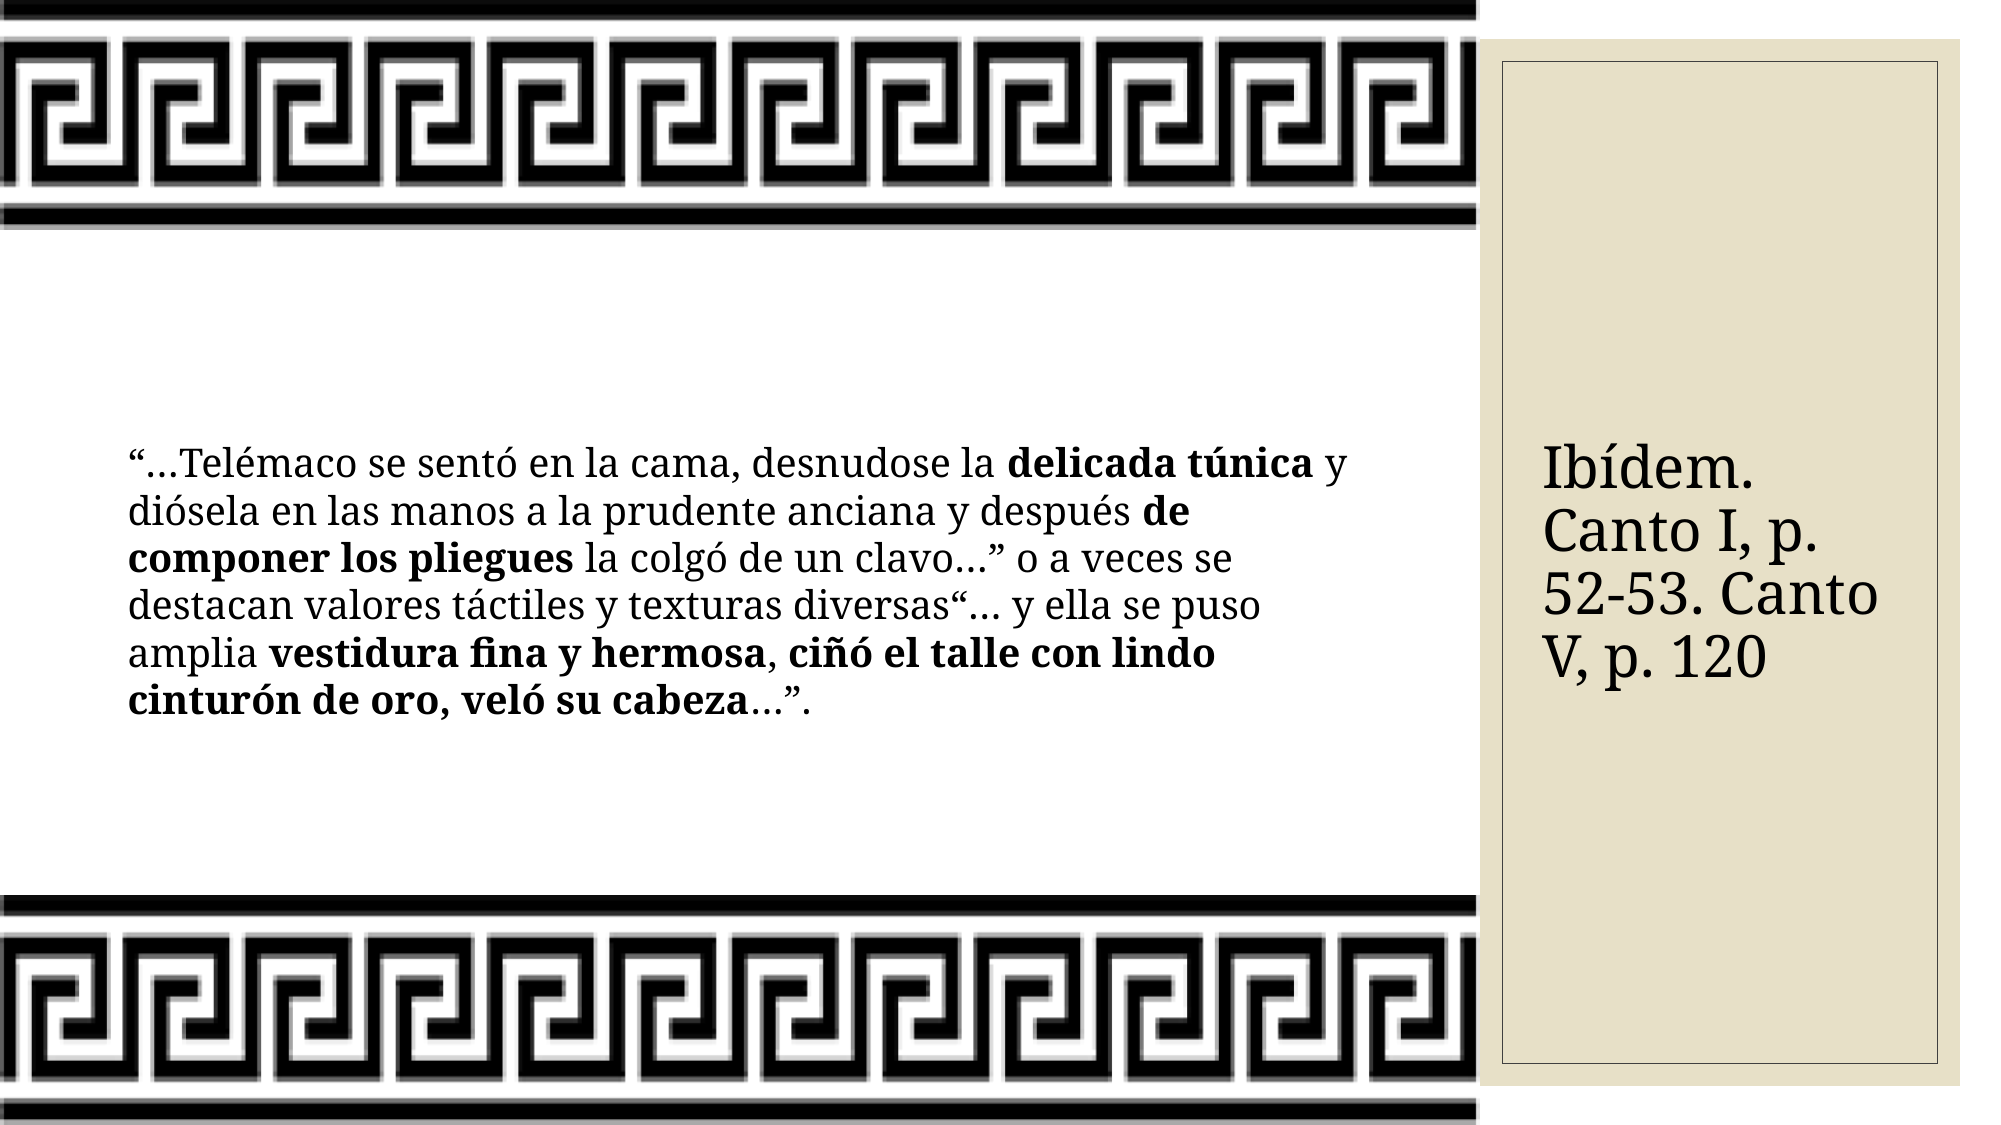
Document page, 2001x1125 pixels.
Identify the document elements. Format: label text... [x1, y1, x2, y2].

list “…Telémaco se sentó en la cama, desnudose la delicada túnica y diósela en las manos a la prudente anciana y después de componer los pliegues la colgó de un clavo…” o a veces se destacan valores táctiles y texturas diversas“… y ella se puso amplia vestidura fina y hermosa, ciñó el talle con lindo cinturón de oro, veló su cabeza…”. [112, 230, 1388, 895]
picture [0, 895, 1480, 1125]
picture [0, 0, 1480, 230]
title Ibídem. Canto I, p. 52-53. Canto V, p. 120 [1527, 427, 1927, 698]
